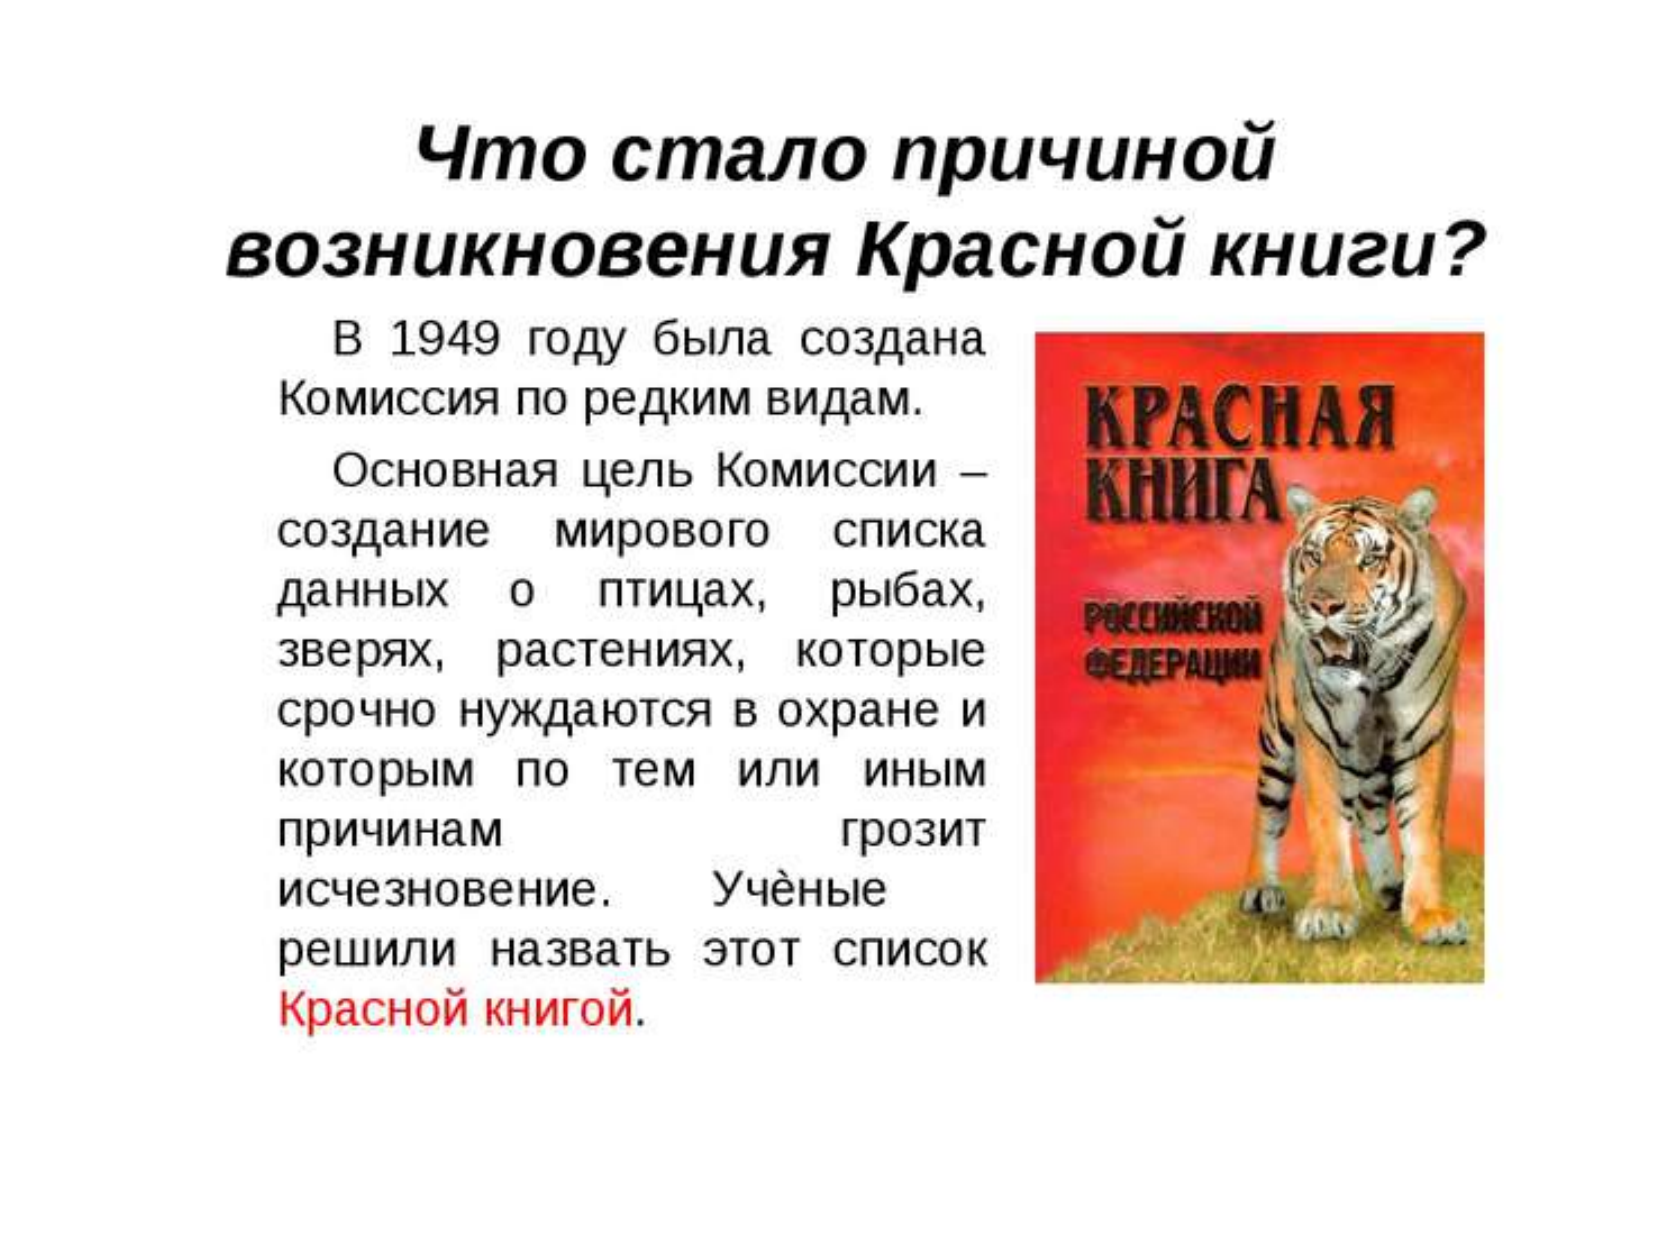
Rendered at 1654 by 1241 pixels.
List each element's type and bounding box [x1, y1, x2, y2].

picture [137, 29, 1575, 1108]
